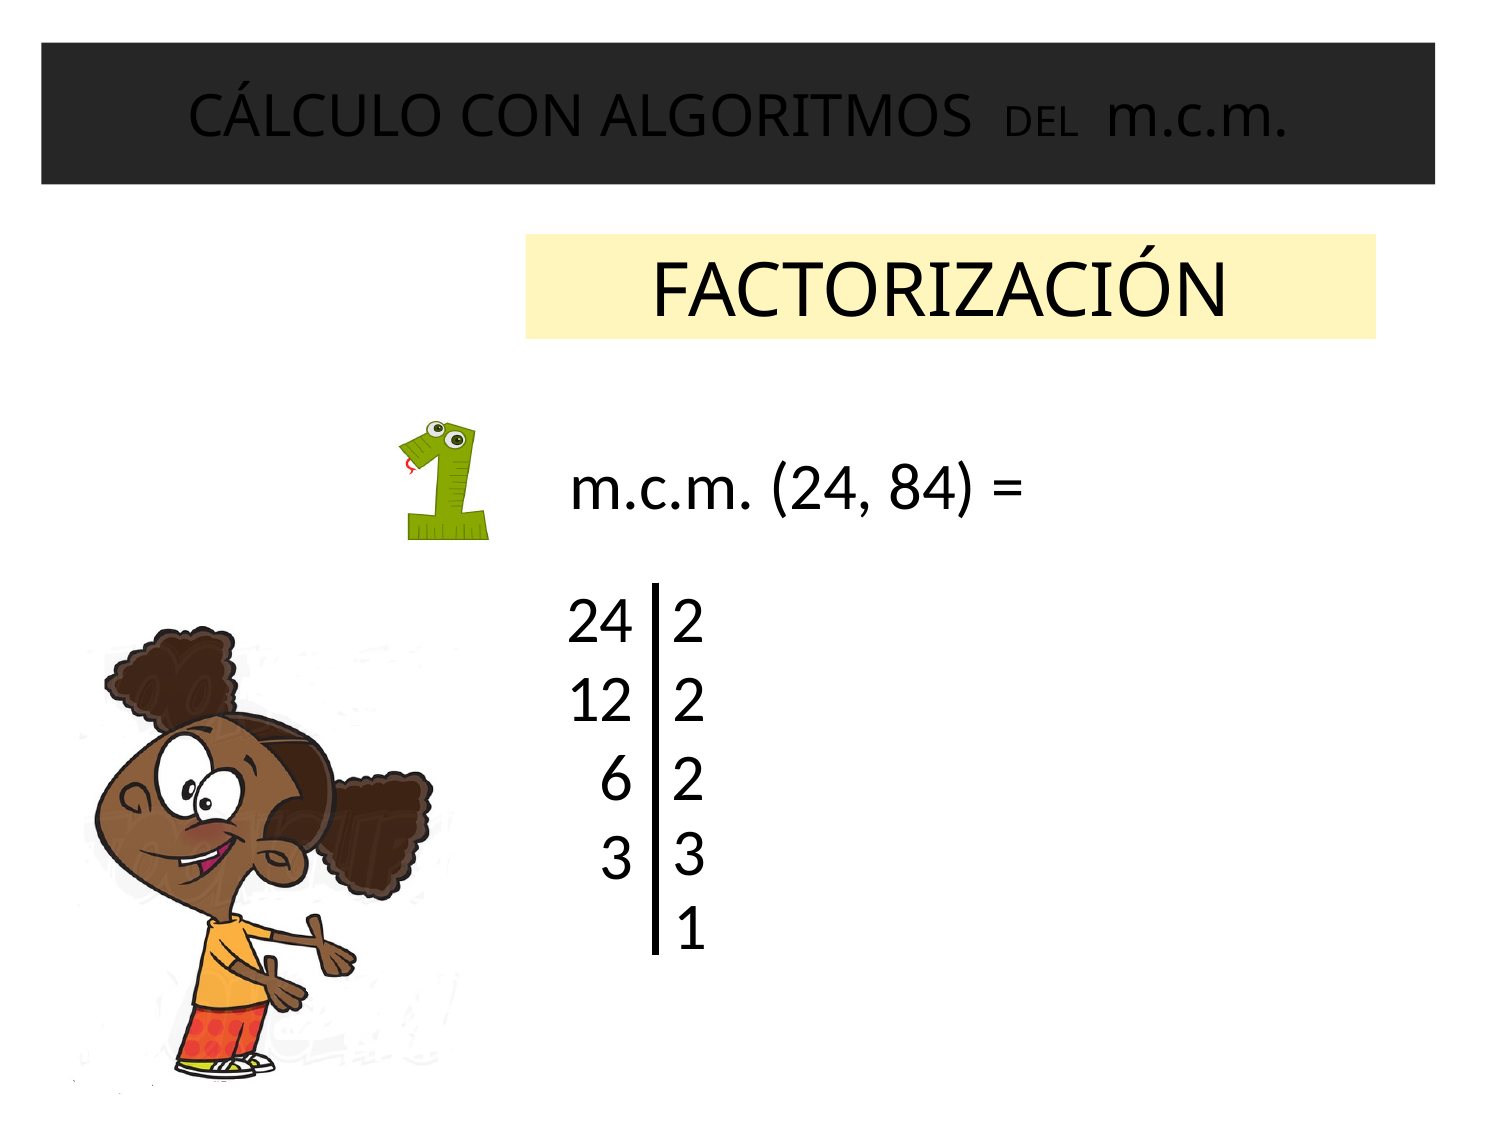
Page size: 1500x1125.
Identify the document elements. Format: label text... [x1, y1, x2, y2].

text_box 6 [584, 743, 656, 805]
text_box 24 [551, 567, 656, 647]
text_box 2 [656, 567, 761, 663]
text_box FACTORIZACIÓN [525, 233, 1376, 339]
picture [395, 420, 501, 548]
text_box CÁLCULO CON ALGORITMOS DEL m.c.m. [41, 42, 1436, 185]
text_box 2 [658, 647, 763, 743]
picture [37, 626, 490, 1094]
text_box 2 [656, 726, 761, 822]
text_box 12 [551, 647, 656, 743]
text_box m.c.m. (24, 84) = [554, 435, 1055, 531]
text_box 3 [584, 805, 658, 901]
text_box 3 [658, 801, 763, 875]
text_box 1 [658, 875, 763, 971]
